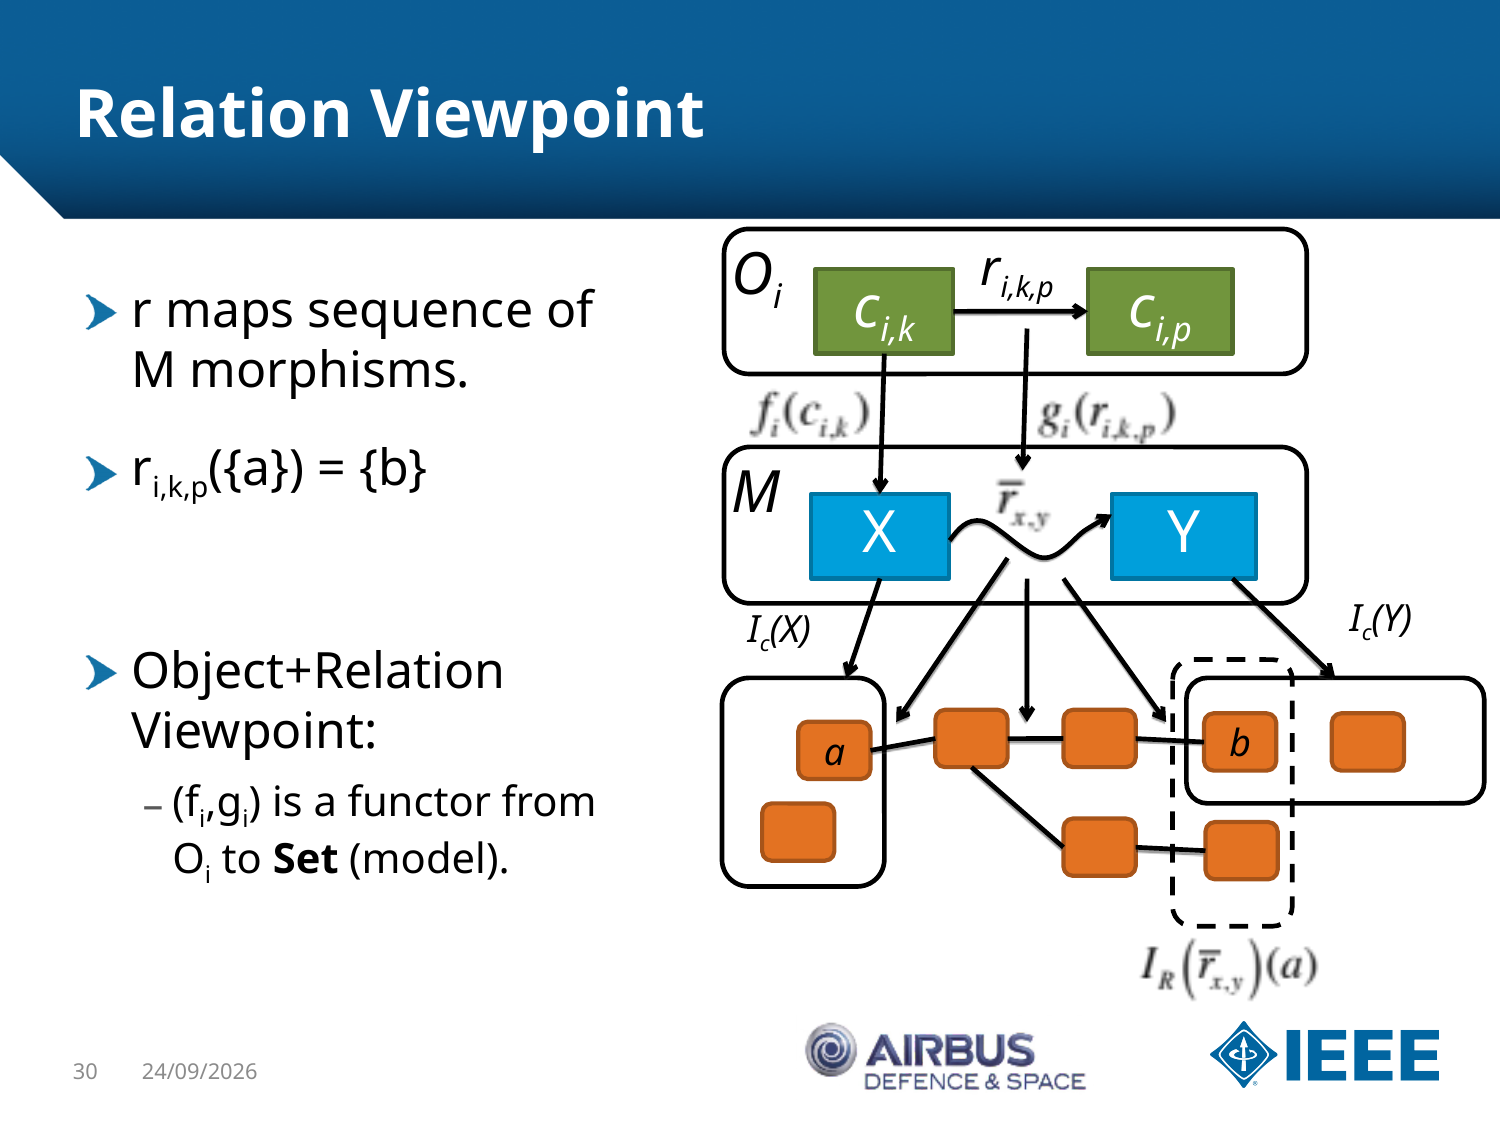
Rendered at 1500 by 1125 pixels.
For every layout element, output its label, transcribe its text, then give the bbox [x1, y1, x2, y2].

text_box [1063, 709, 1136, 768]
text_box b [1204, 713, 1277, 771]
text_box ci,p [1088, 268, 1233, 354]
text_box Ic(X) [732, 597, 827, 664]
chart [992, 470, 1054, 539]
text_box [1063, 818, 1136, 876]
text_box M [724, 446, 878, 604]
picture [0, 0, 1500, 1125]
text_box M [882, 446, 1020, 536]
text_box M [1016, 446, 1307, 604]
text_box ri,k,p [965, 227, 1070, 311]
text_box Oi [724, 228, 965, 374]
chart [1034, 382, 1183, 451]
text_box Oi [887, 228, 1307, 374]
chart [746, 382, 876, 447]
list r maps sequence of M morphisms. ri,k,p({a}) = {b} Object+Relation Viewpoint: (fi,gi) is a functor from Oi to Set (model). [60, 270, 646, 990]
slide_number <number> [72, 1042, 132, 1103]
text_box Ic(Y) [1334, 586, 1428, 653]
text_box [1186, 677, 1485, 804]
slide_number 24/03/2021 [141, 1042, 412, 1103]
chart [1135, 931, 1323, 1006]
text_box M [875, 519, 1250, 604]
text_box [935, 709, 1008, 768]
title Relation Viewpoint [59, 22, 1426, 199]
text_box Y [1111, 493, 1257, 579]
text_box a [798, 721, 871, 779]
text_box [1205, 821, 1278, 880]
text_box ci,k [815, 268, 954, 354]
text_box [721, 677, 885, 887]
text_box X [811, 493, 949, 579]
